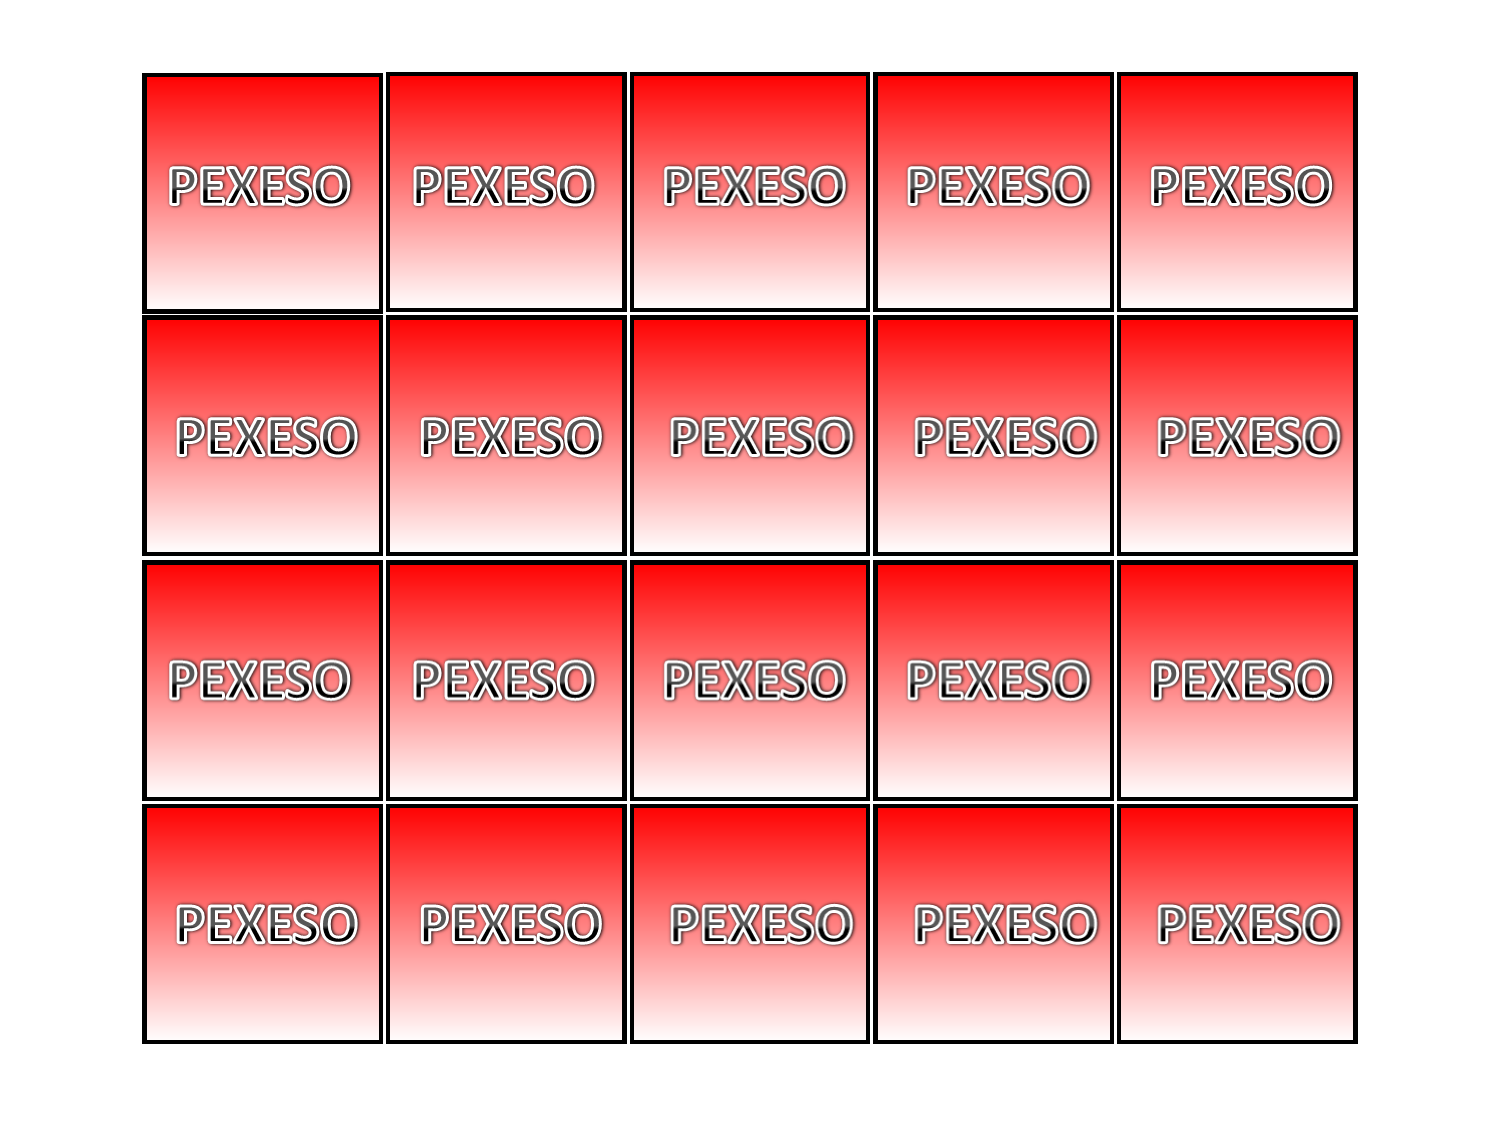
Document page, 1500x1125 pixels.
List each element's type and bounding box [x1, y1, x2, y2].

text_box [388, 480, 625, 554]
text_box [631, 805, 869, 865]
text_box [1119, 317, 1356, 378]
text_box [875, 73, 1112, 127]
text_box [875, 480, 1112, 554]
text_box [875, 229, 1112, 310]
text_box [875, 967, 1112, 1043]
text_box [1119, 480, 1356, 554]
text_box [1119, 723, 1356, 799]
text_box [631, 480, 869, 554]
text_box [875, 317, 1112, 378]
text_box [388, 73, 625, 127]
text_box [144, 805, 381, 865]
text_box [144, 723, 381, 799]
text_box [875, 562, 1112, 621]
text_box [631, 967, 869, 1043]
text_box [631, 73, 869, 127]
text_box [144, 317, 381, 378]
picture [134, 378, 1383, 480]
picture [134, 865, 1383, 967]
text_box [144, 480, 381, 554]
picture [127, 621, 1375, 723]
text_box [388, 562, 625, 621]
text_box [1119, 805, 1356, 865]
text_box [631, 562, 869, 621]
text_box [1119, 73, 1356, 127]
text_box [144, 75, 381, 127]
text_box [875, 805, 1112, 865]
text_box [388, 723, 625, 799]
text_box [631, 317, 869, 378]
text_box [144, 967, 381, 1043]
text_box [388, 229, 625, 310]
text_box [1119, 967, 1356, 1043]
text_box [631, 229, 869, 310]
text_box [388, 967, 625, 1043]
text_box [388, 317, 625, 378]
text_box [144, 562, 381, 621]
text_box [1119, 562, 1356, 621]
text_box [875, 723, 1112, 799]
text_box [144, 229, 381, 312]
text_box [1119, 229, 1356, 310]
text_box [388, 805, 625, 865]
text_box [631, 723, 869, 799]
picture [127, 127, 1375, 229]
